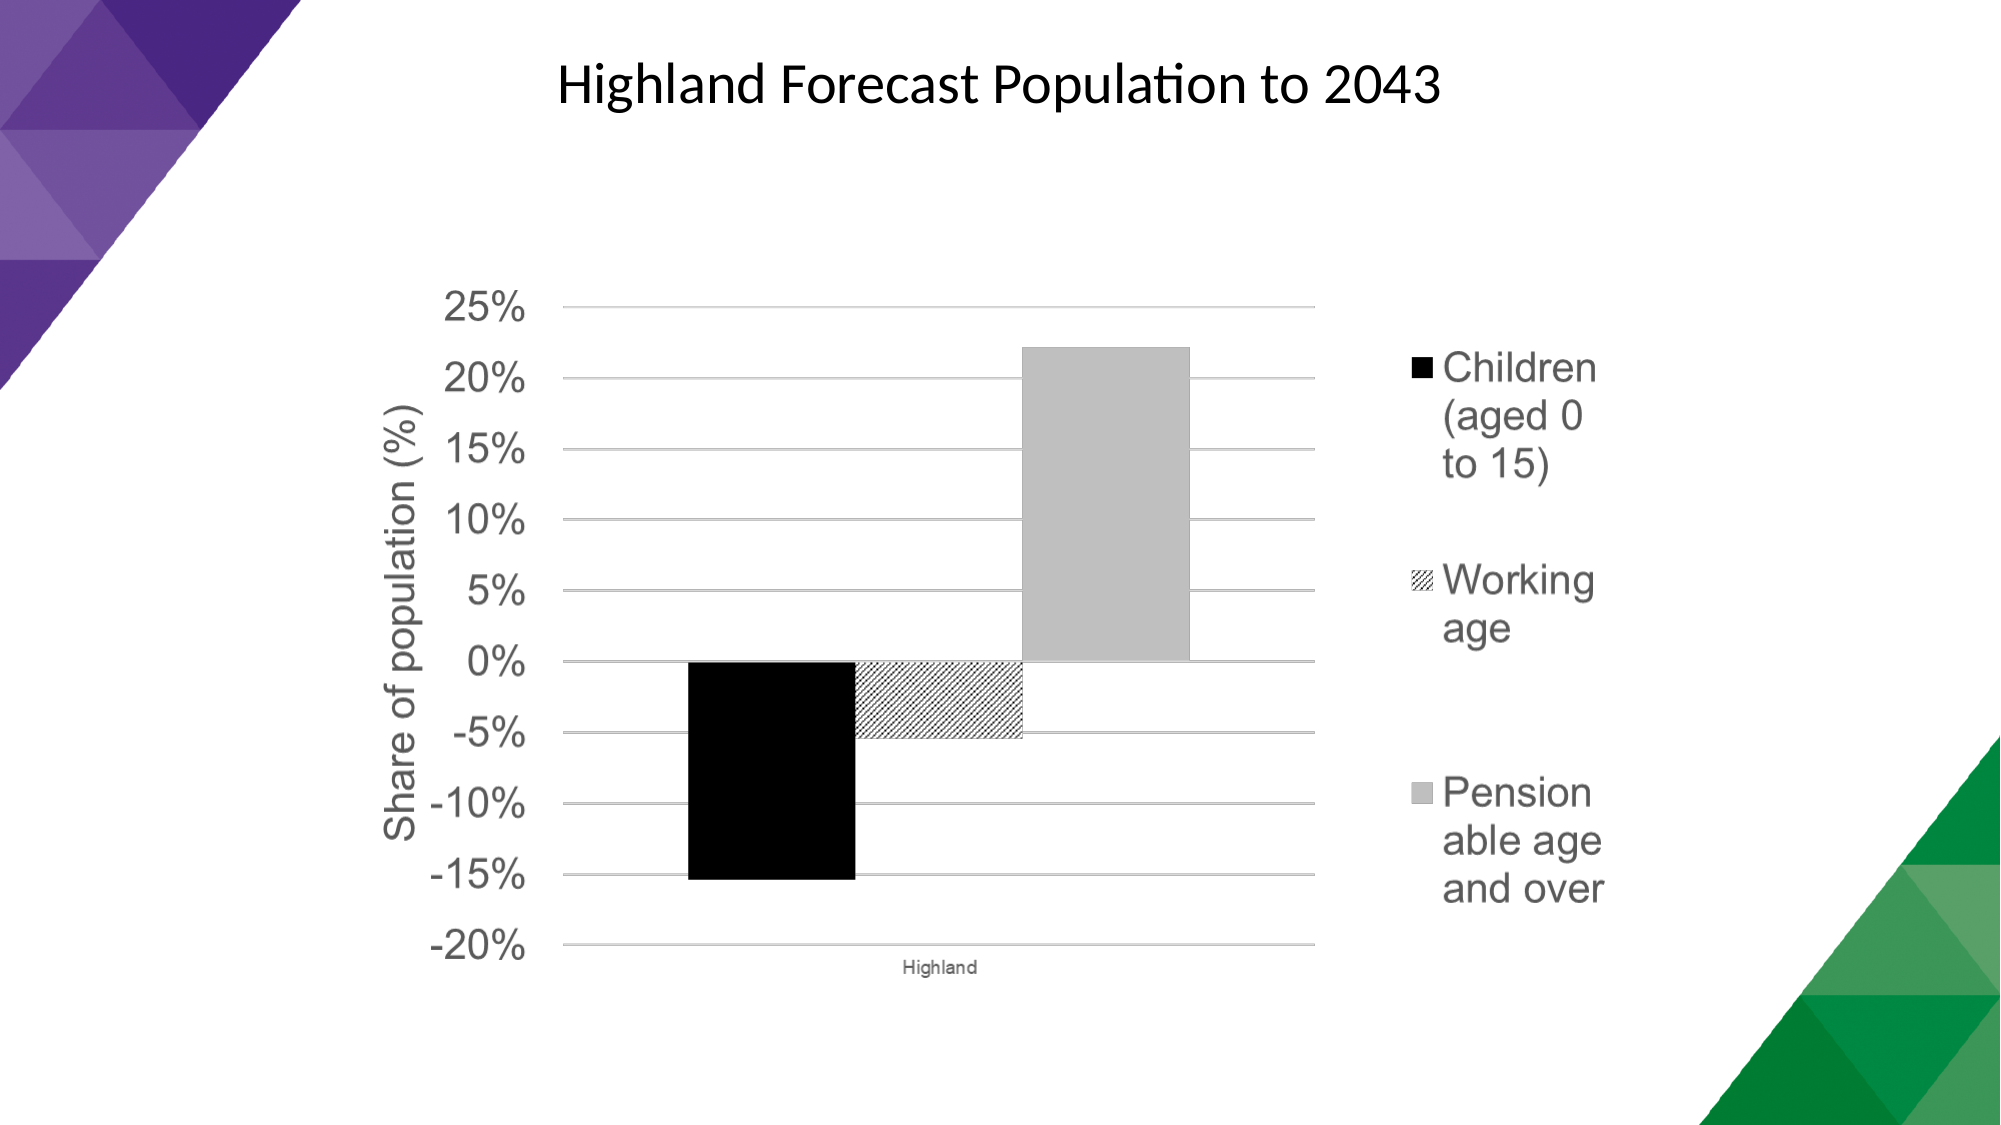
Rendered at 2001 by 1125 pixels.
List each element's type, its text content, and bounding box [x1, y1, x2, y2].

picture [371, 270, 1629, 1090]
text_box Highland Forecast Population to 2043 [423, 37, 1577, 124]
